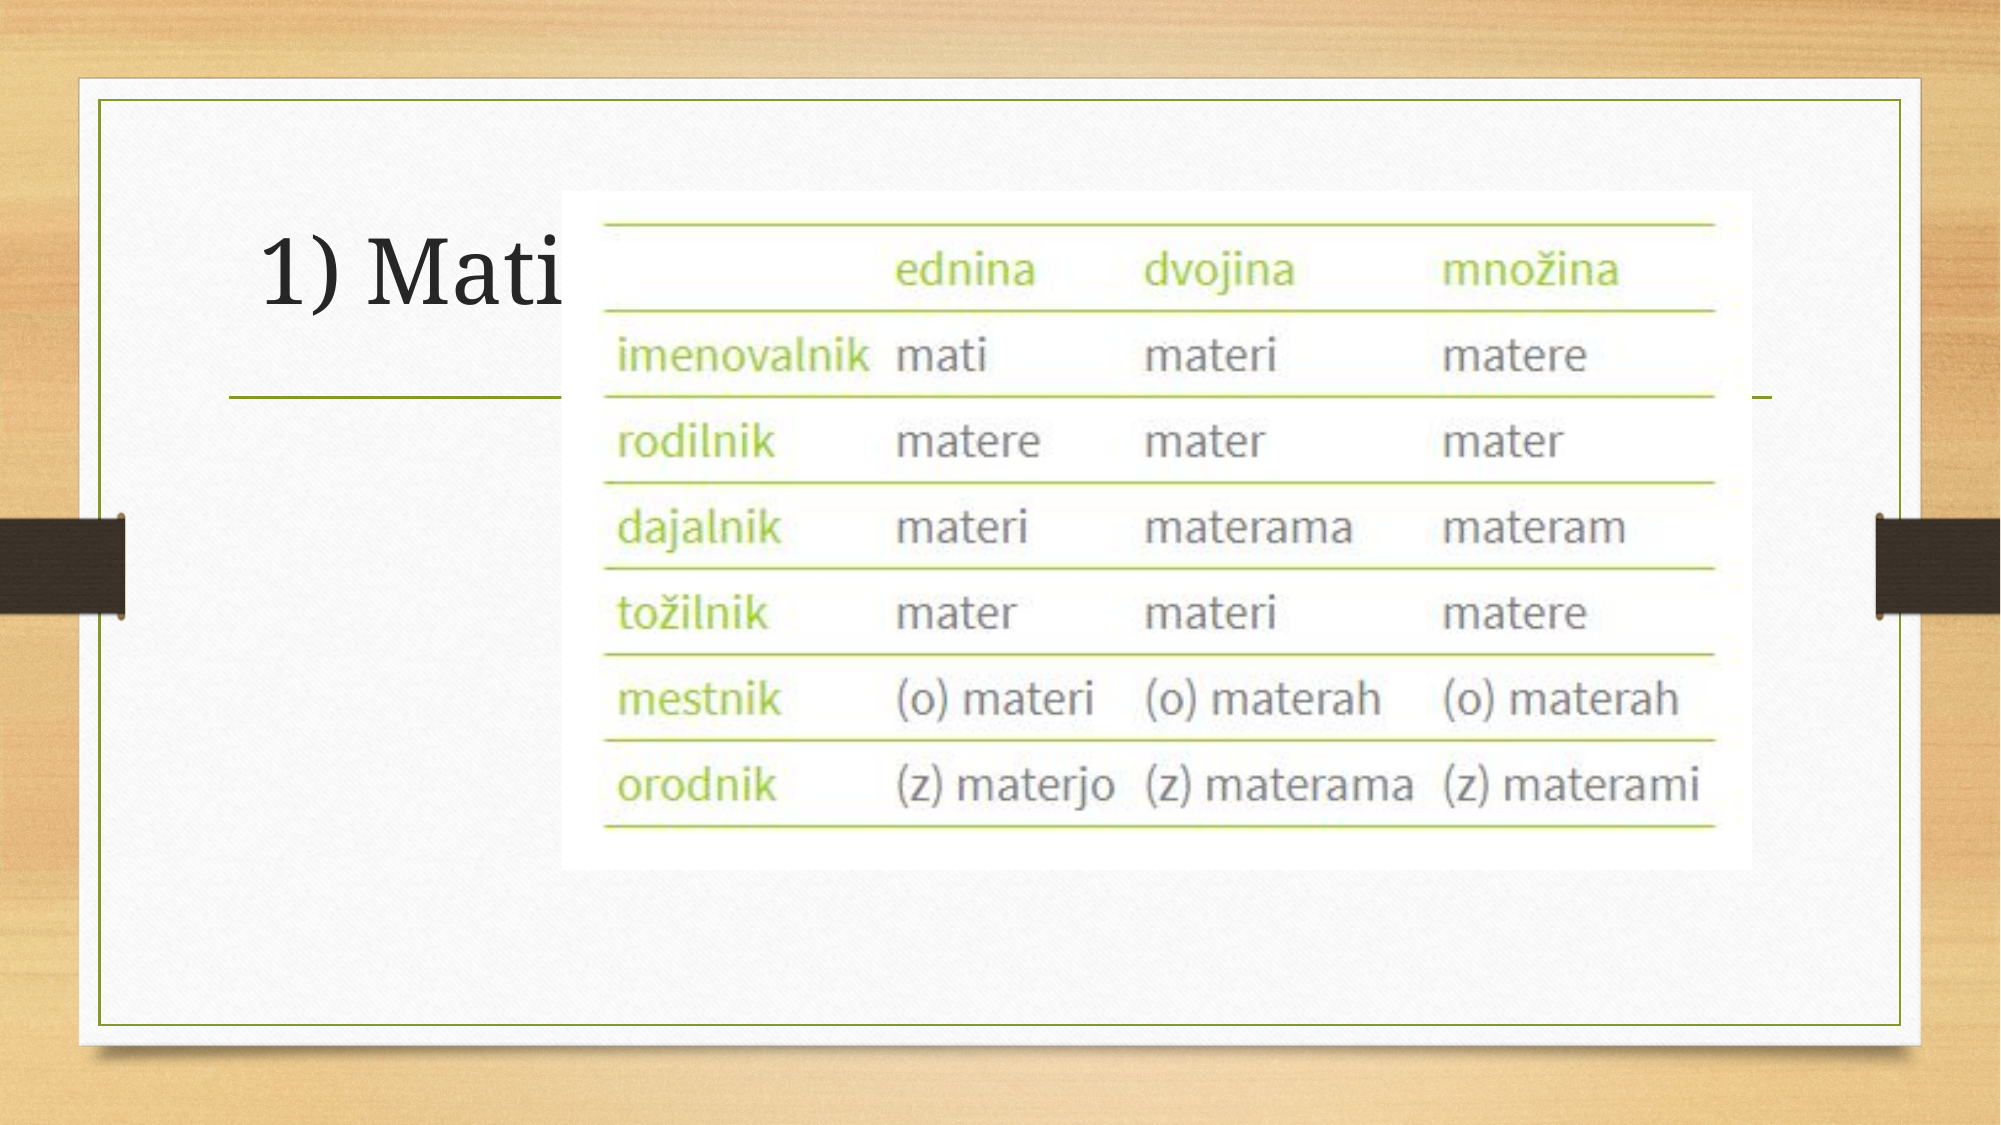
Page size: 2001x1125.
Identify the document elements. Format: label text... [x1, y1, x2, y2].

picture [561, 191, 1752, 870]
title 1) Mati [212, 161, 612, 376]
